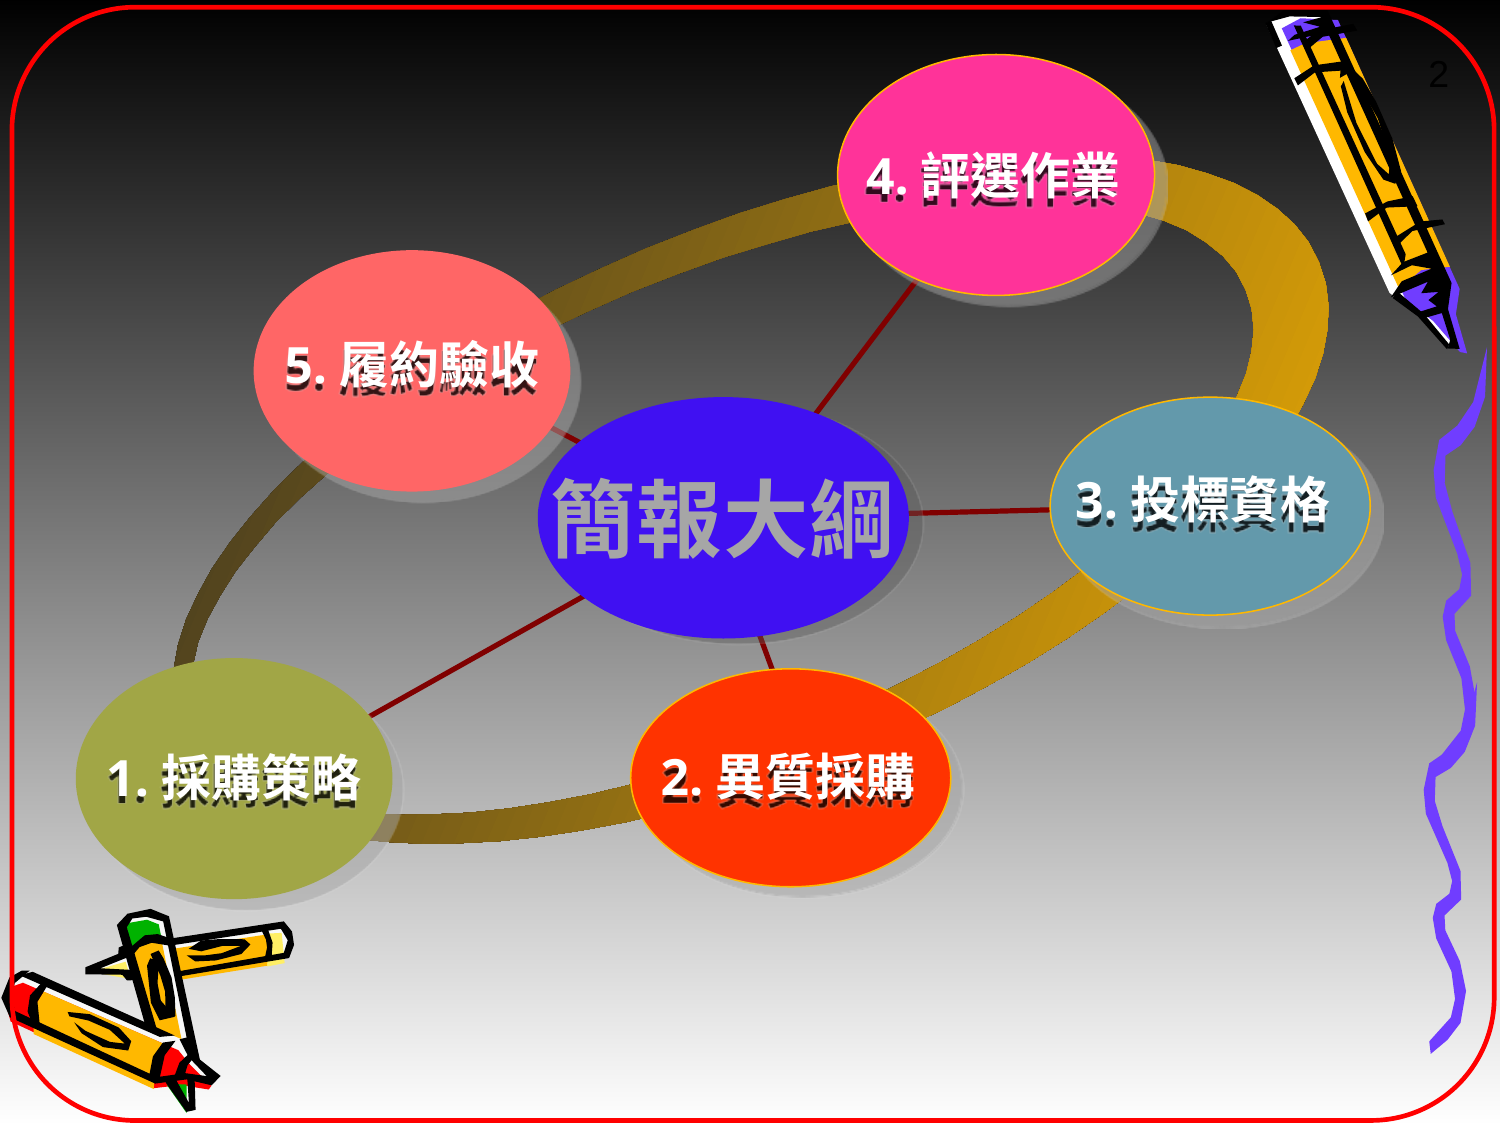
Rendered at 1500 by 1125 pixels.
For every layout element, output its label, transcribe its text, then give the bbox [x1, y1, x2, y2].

text_box 簡報大綱 [537, 397, 909, 639]
text_box [82, 54, 1371, 900]
text_box 3.投標資格 [1072, 461, 1333, 537]
text_box 2.異質採購 [658, 738, 918, 813]
text_box 5.履約驗收 [242, 326, 582, 402]
text_box 4.評選作業 [846, 137, 1141, 212]
text_box 1.採購策略 [63, 750, 404, 814]
slide_number <編號> [1151, 42, 1465, 118]
text_box [80, 402, 565, 750]
